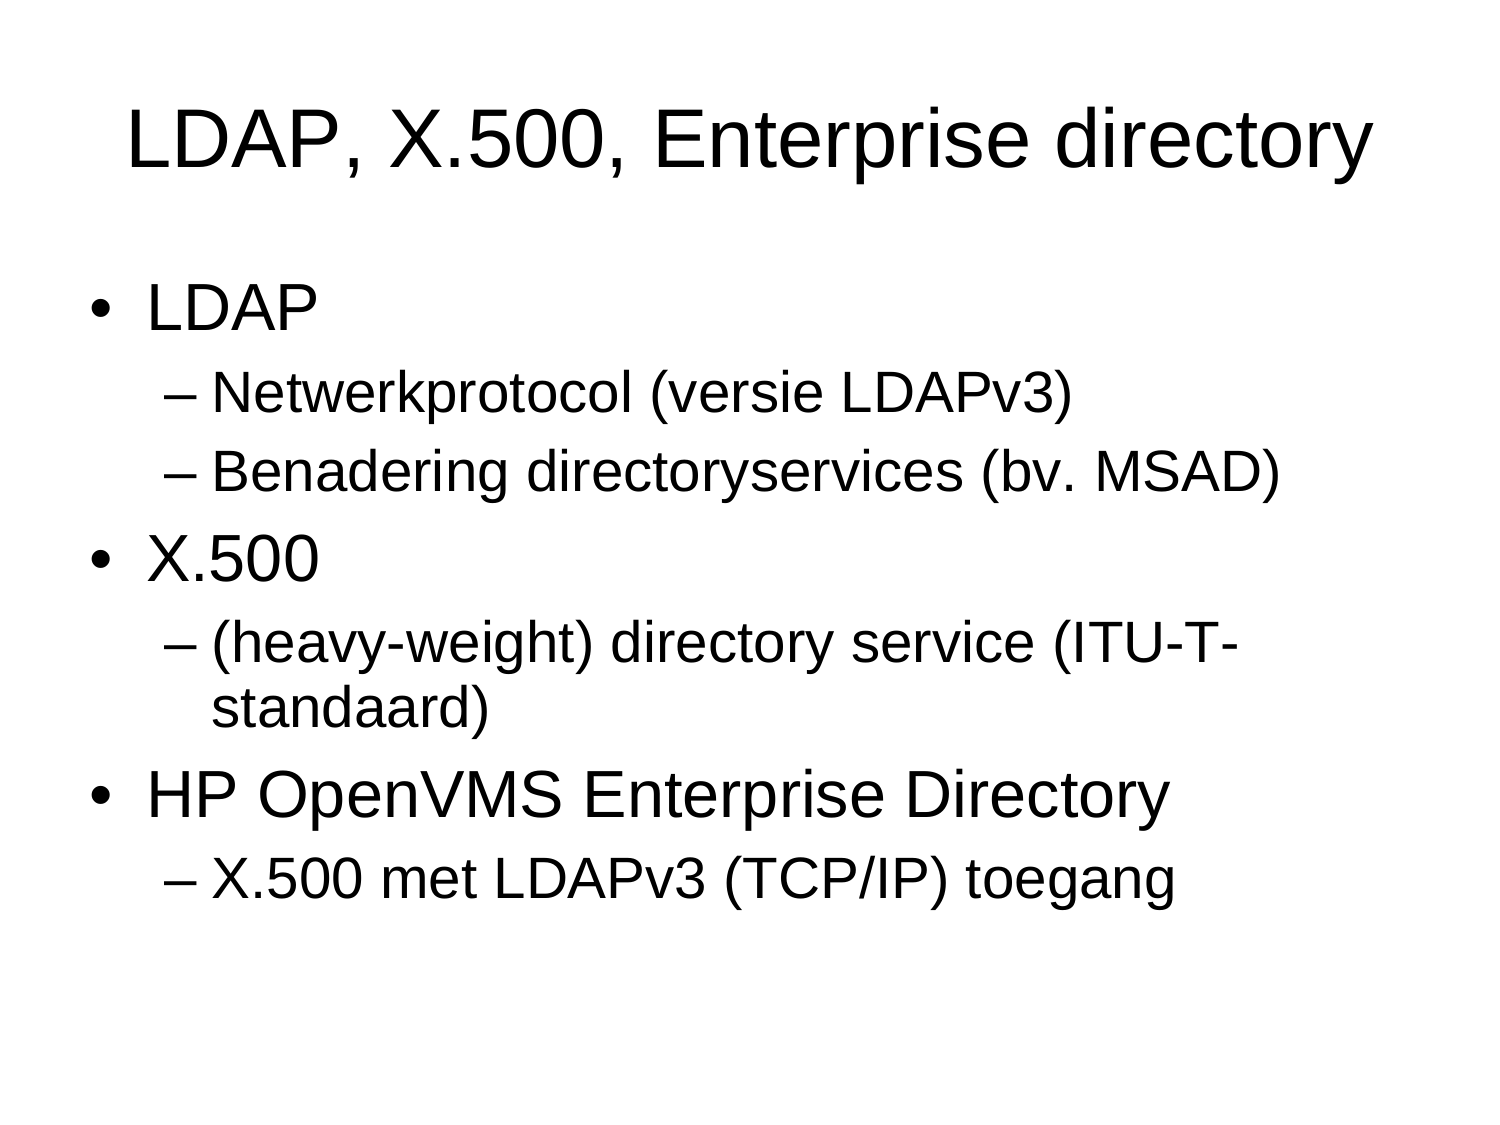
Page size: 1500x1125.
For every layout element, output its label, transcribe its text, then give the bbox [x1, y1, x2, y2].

list LDAP Netwerkprotocol (versie LDAPv3) Benadering directoryservices (bv. MSAD) X.500 (heavy-weight) directory service (ITU-T-standaard) HP OpenVMS Enterprise Directory X.500 met LDAPv3 (TCP/IP) toegang [75, 262, 1426, 1006]
title LDAP, X.500, Enterprise directory [75, 45, 1426, 233]
